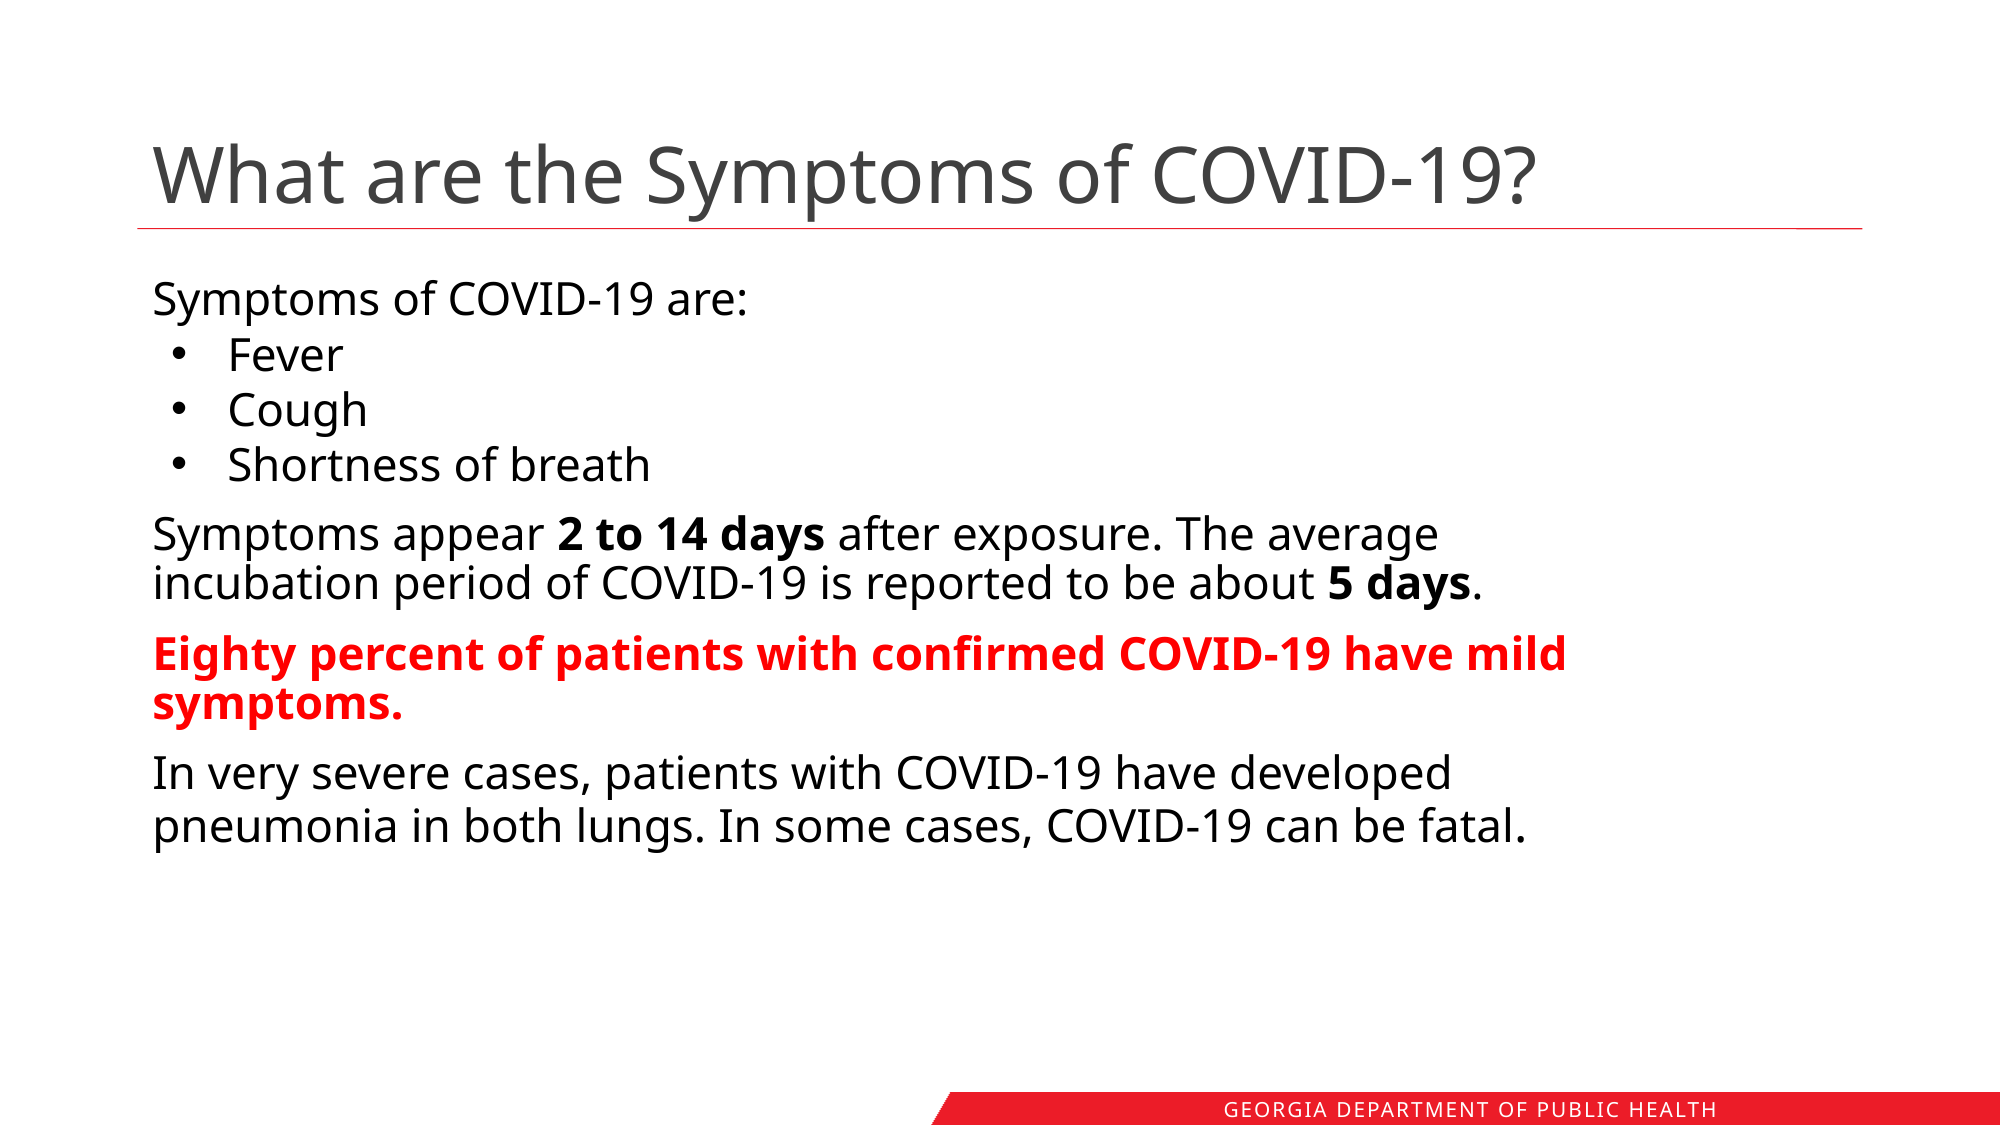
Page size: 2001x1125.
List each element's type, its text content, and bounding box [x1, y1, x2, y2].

title What are the Symptoms of COVID-19? [137, 128, 1863, 229]
picture [931, 1092, 2000, 1125]
list Symptoms of COVID-19 are: Fever Cough Shortness of breath Symptoms appear 2 to 14 days after exposure. The average incubation period of COVID-19 is reported to be about 5 days. Eighty percent of patients with confirmed COVID-19 have mild symptoms. In very severe cases, patients with COVID-19 have developed pneumonia in both lungs. In some cases, COVID-19 can be fatal. [137, 268, 1690, 997]
